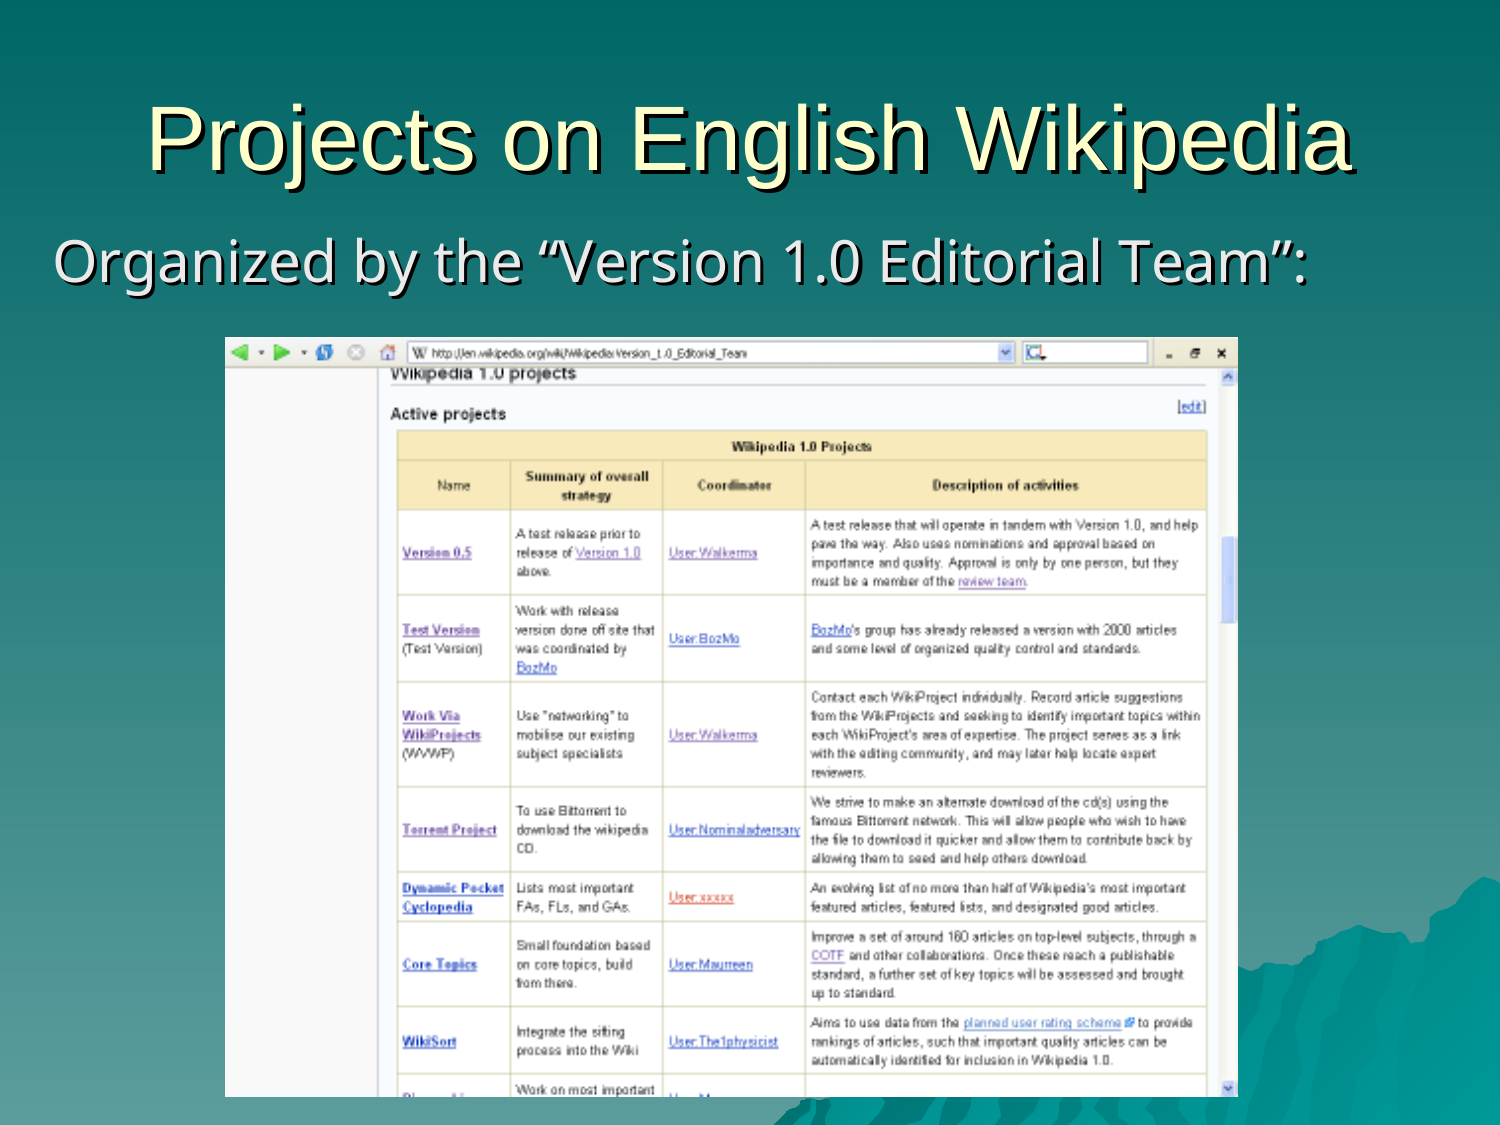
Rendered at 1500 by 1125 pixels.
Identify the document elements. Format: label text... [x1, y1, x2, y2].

title Projects on English Wikipedia [75, 45, 1426, 212]
list Organized by the “Version 1.0 Editorial Team”: [37, 212, 1463, 313]
picture [225, 337, 1238, 1097]
